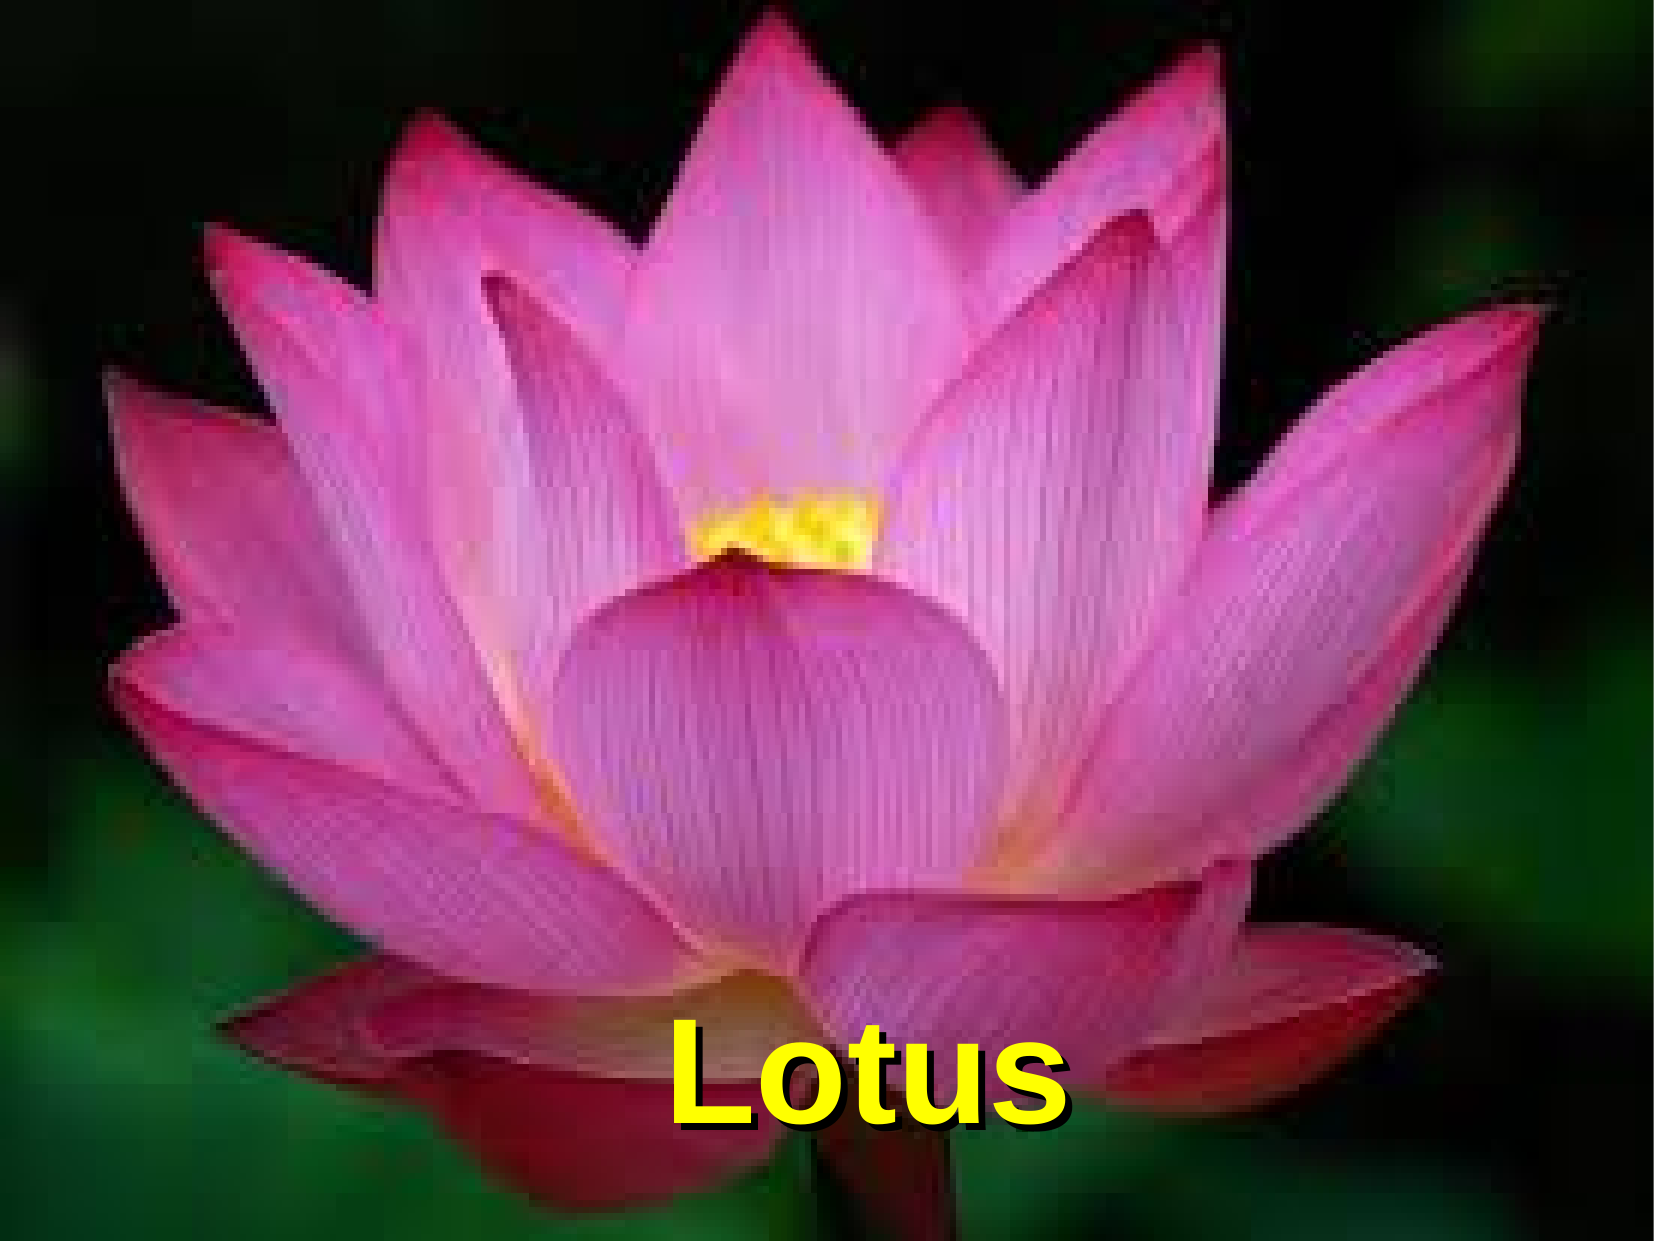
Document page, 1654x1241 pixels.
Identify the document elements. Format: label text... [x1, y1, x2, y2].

text_box Lotus [649, 980, 1089, 1163]
picture [0, 0, 1654, 1241]
